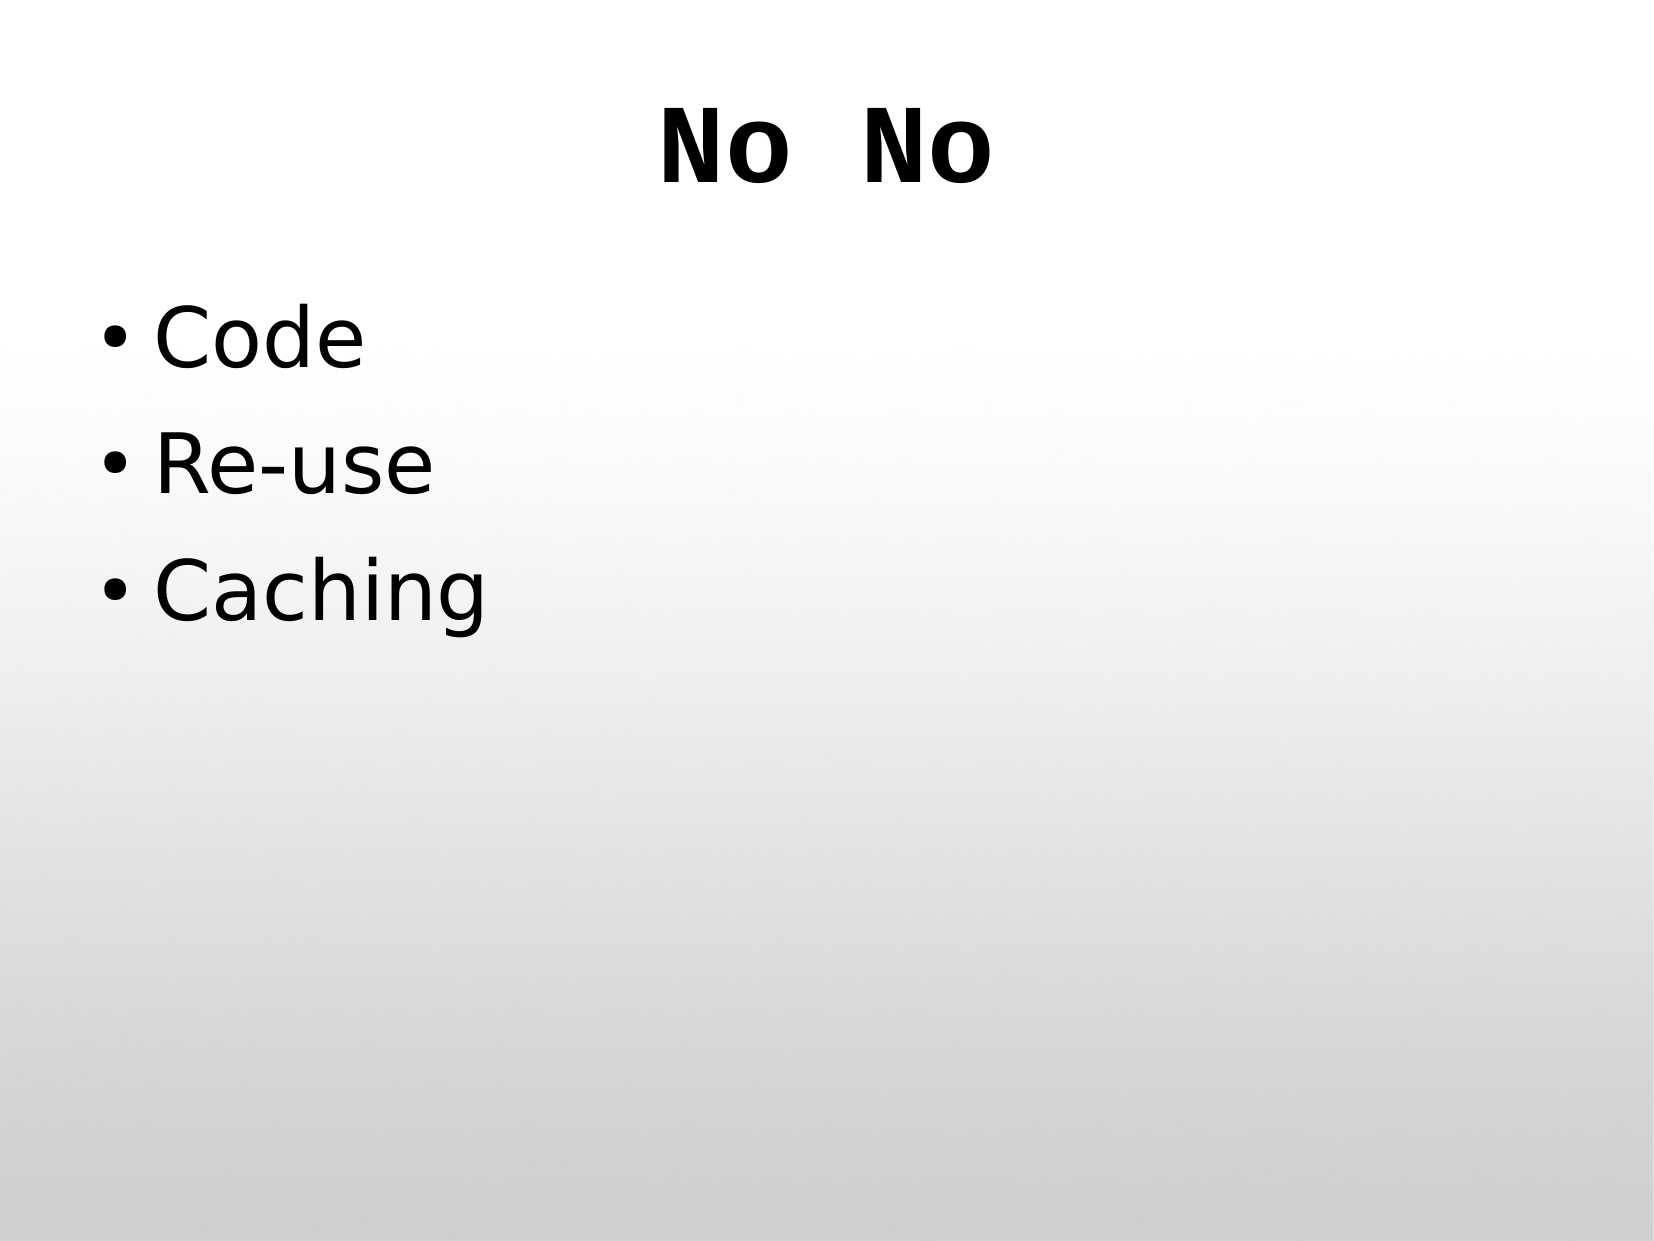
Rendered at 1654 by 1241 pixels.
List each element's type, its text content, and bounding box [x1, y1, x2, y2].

title No No [82, 49, 1571, 257]
list Code Re-use Caching [82, 290, 1571, 1182]
picture [0, 0, 1654, 1241]
